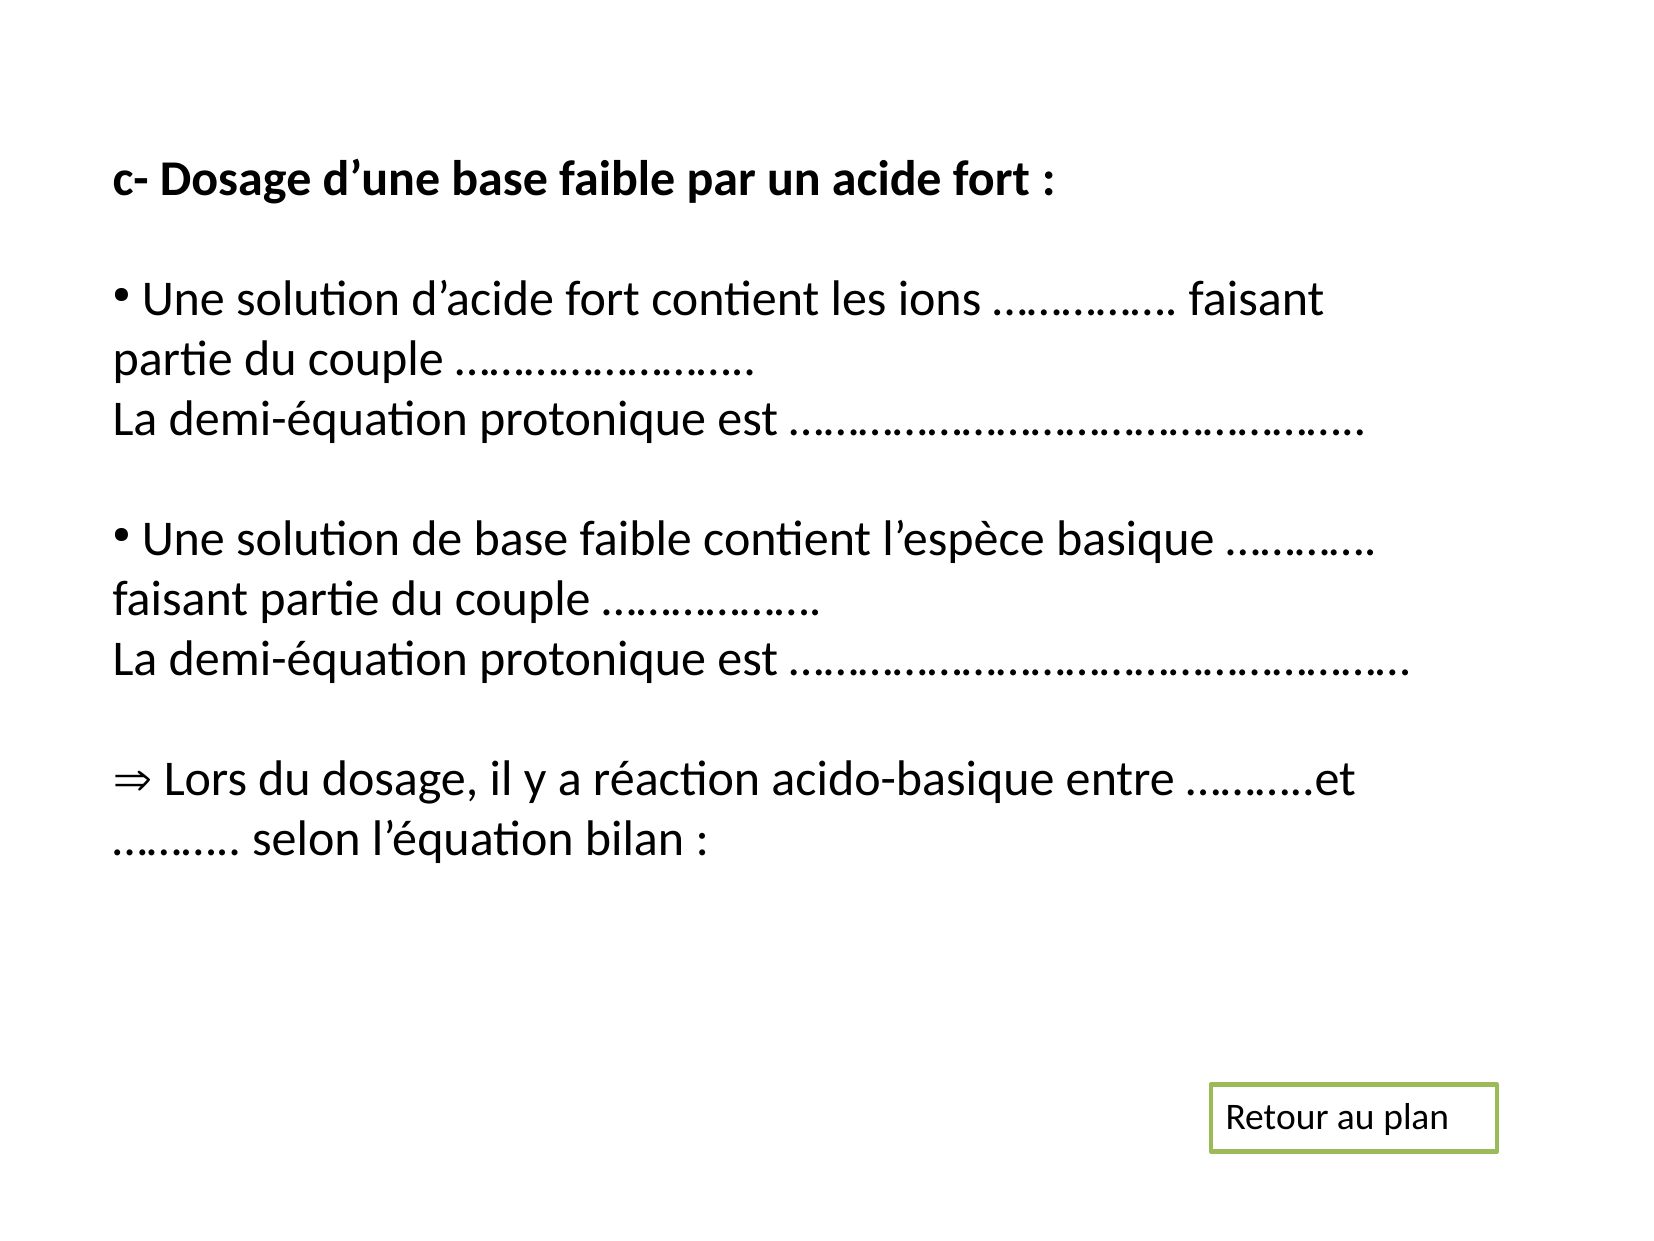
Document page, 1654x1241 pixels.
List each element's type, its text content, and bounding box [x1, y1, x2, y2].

text_box Retour au plan [1210, 1084, 1498, 1152]
text_box c- Dosage d’une base faible par un acide fort : Une solution d’acide fort contient les ions ……………. faisant partie du couple …………………….. La demi-équation protonique est ………………………………………….. Une solution de base faible contient l’espèce basique …………. faisant partie du couple ………………. La demi-équation protonique est ………………………………………………  Lors du dosage, il y a réaction acido-basique entre ………..et ……….. selon l’équation bilan : [97, 138, 1465, 919]
